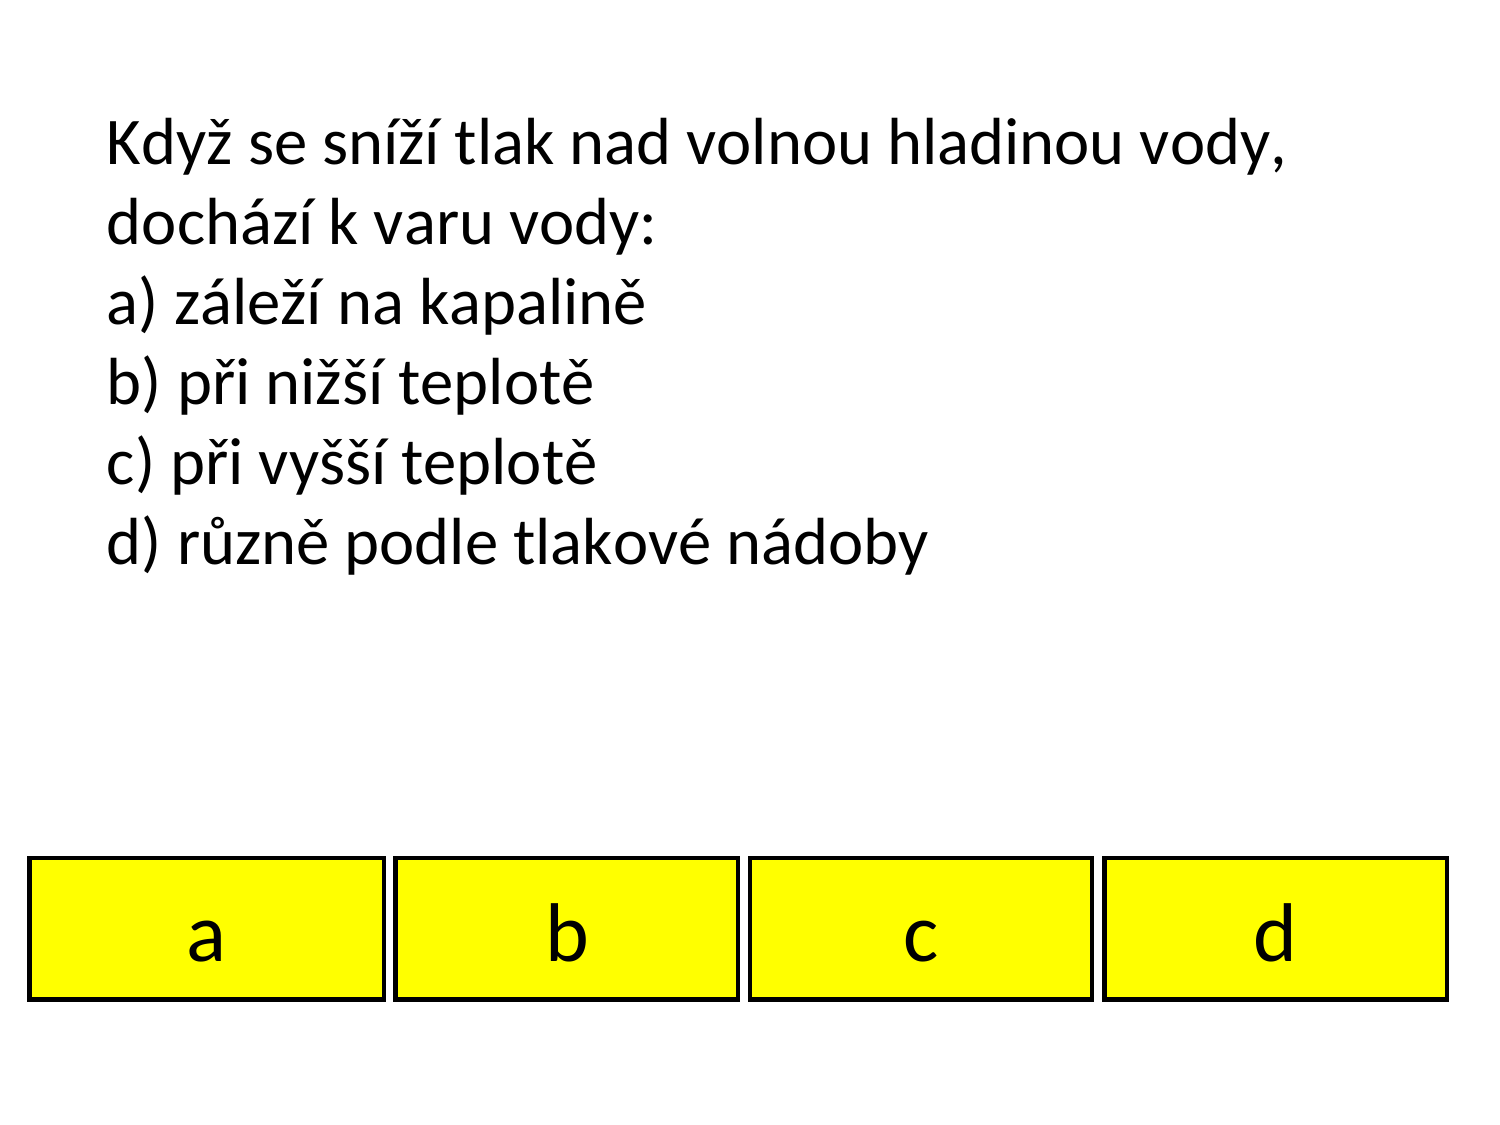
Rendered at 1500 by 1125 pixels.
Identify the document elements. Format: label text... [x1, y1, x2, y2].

text_box a [29, 857, 384, 1000]
text_box c [749, 857, 1093, 1000]
text_box Když se sníží tlak nad volnou hladinou vody, dochází k varu vody: a) záleží na kapalině b) při nižší teplotě c) při vyšší teplotě d) různě podle tlakové nádoby [92, 90, 1303, 586]
text_box d [1104, 857, 1447, 1000]
text_box b [395, 857, 739, 1000]
